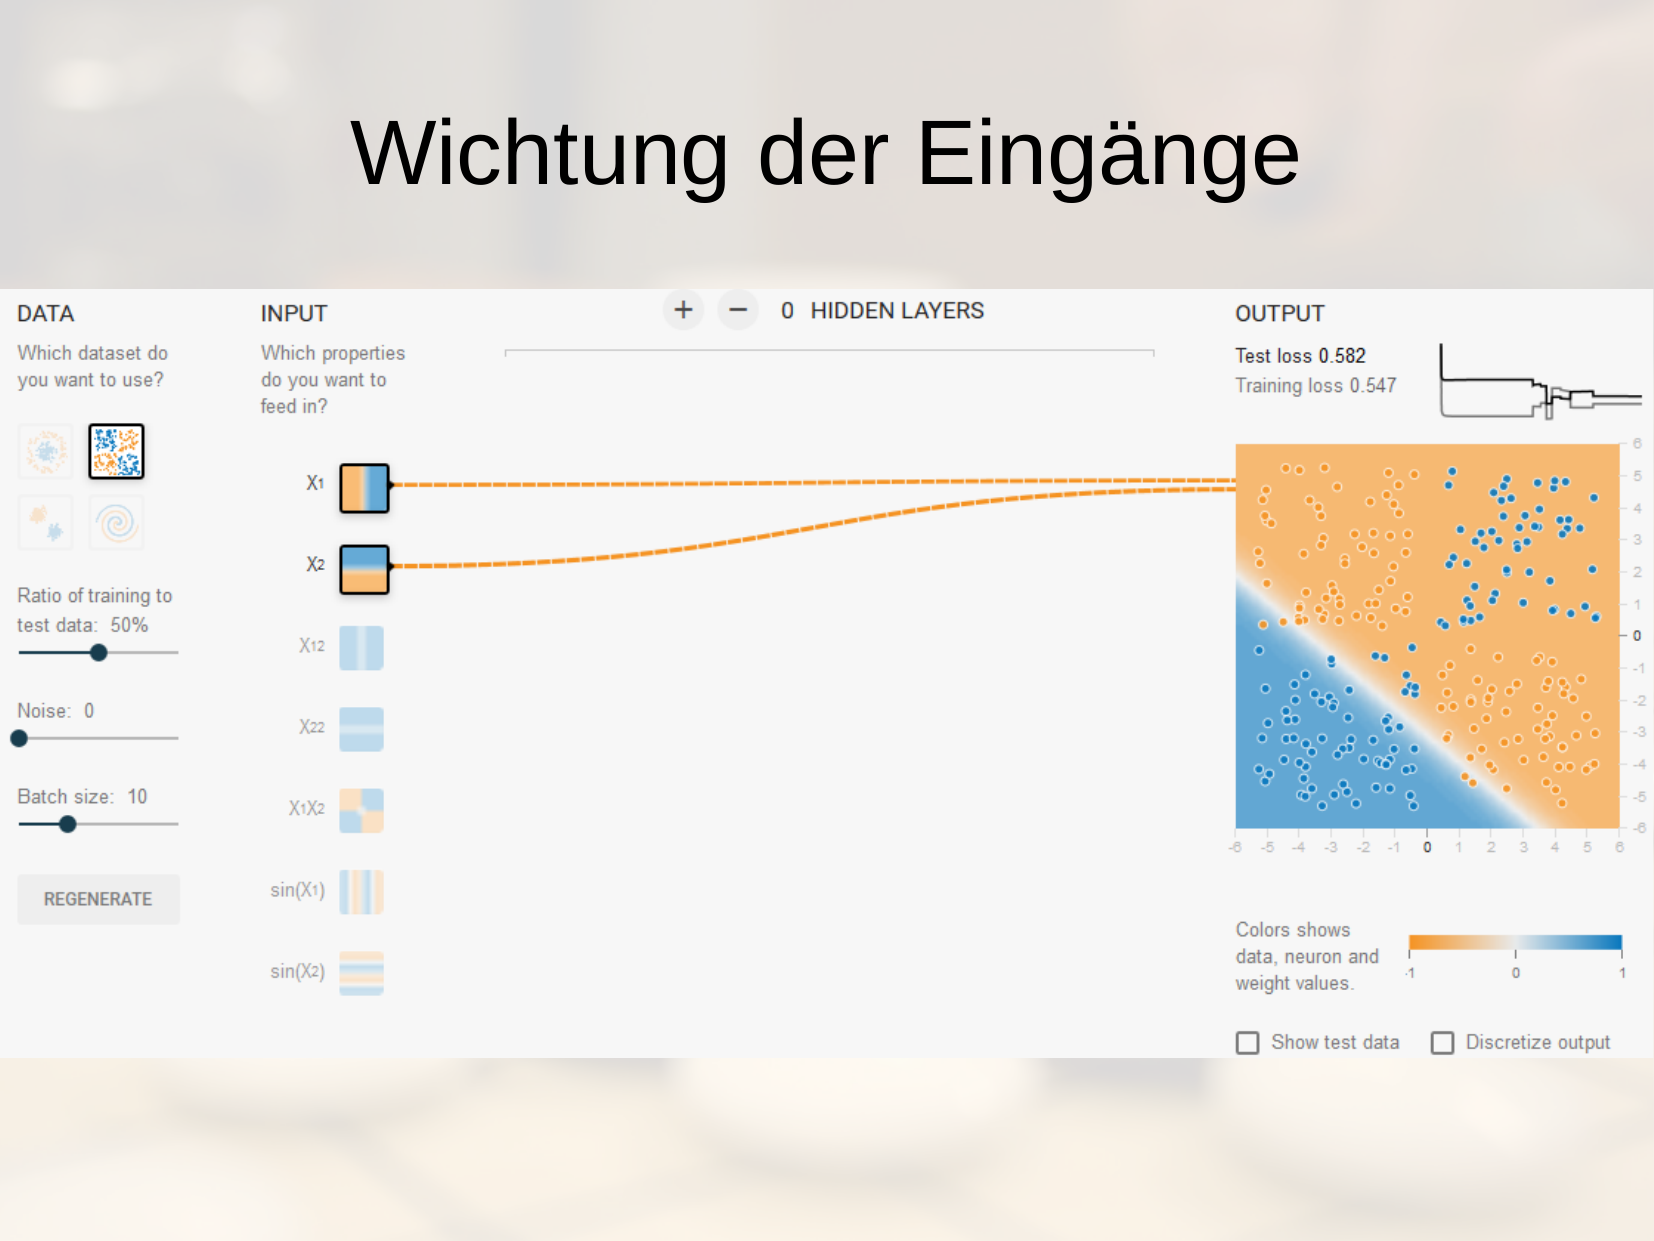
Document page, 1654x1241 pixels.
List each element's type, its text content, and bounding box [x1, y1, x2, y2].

picture [0, 289, 1654, 1058]
title Wichtung der Eingänge [82, 49, 1571, 257]
